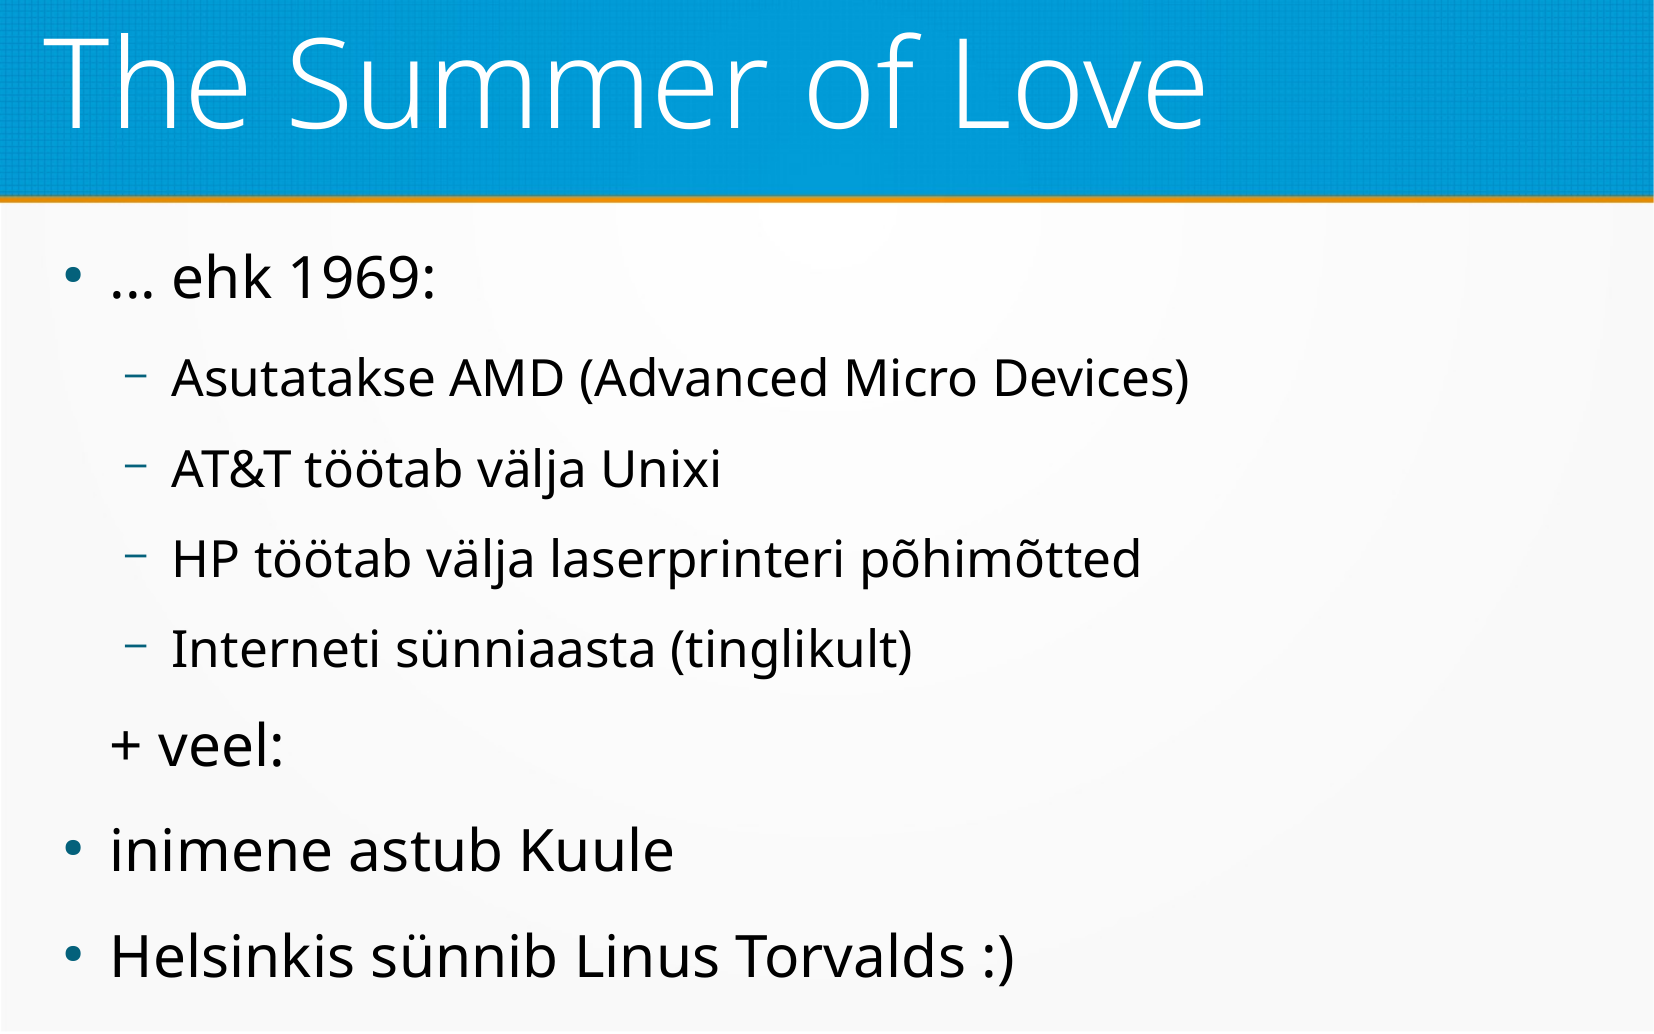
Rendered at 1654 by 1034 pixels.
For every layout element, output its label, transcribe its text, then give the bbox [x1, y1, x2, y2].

list ... ehk 1969: Asutatakse AMD (Advanced Micro Devices) AT&T töötab välja Unixi HP töötab välja laserprinteri põhimõtted Interneti sünniaasta (tinglikult) + veel: inimene astub Kuule Helsinkis sünnib Linus Torvalds :) [47, 236, 1607, 1002]
picture [0, 195, 1654, 1034]
title The Summer of Love [43, 0, 1619, 166]
